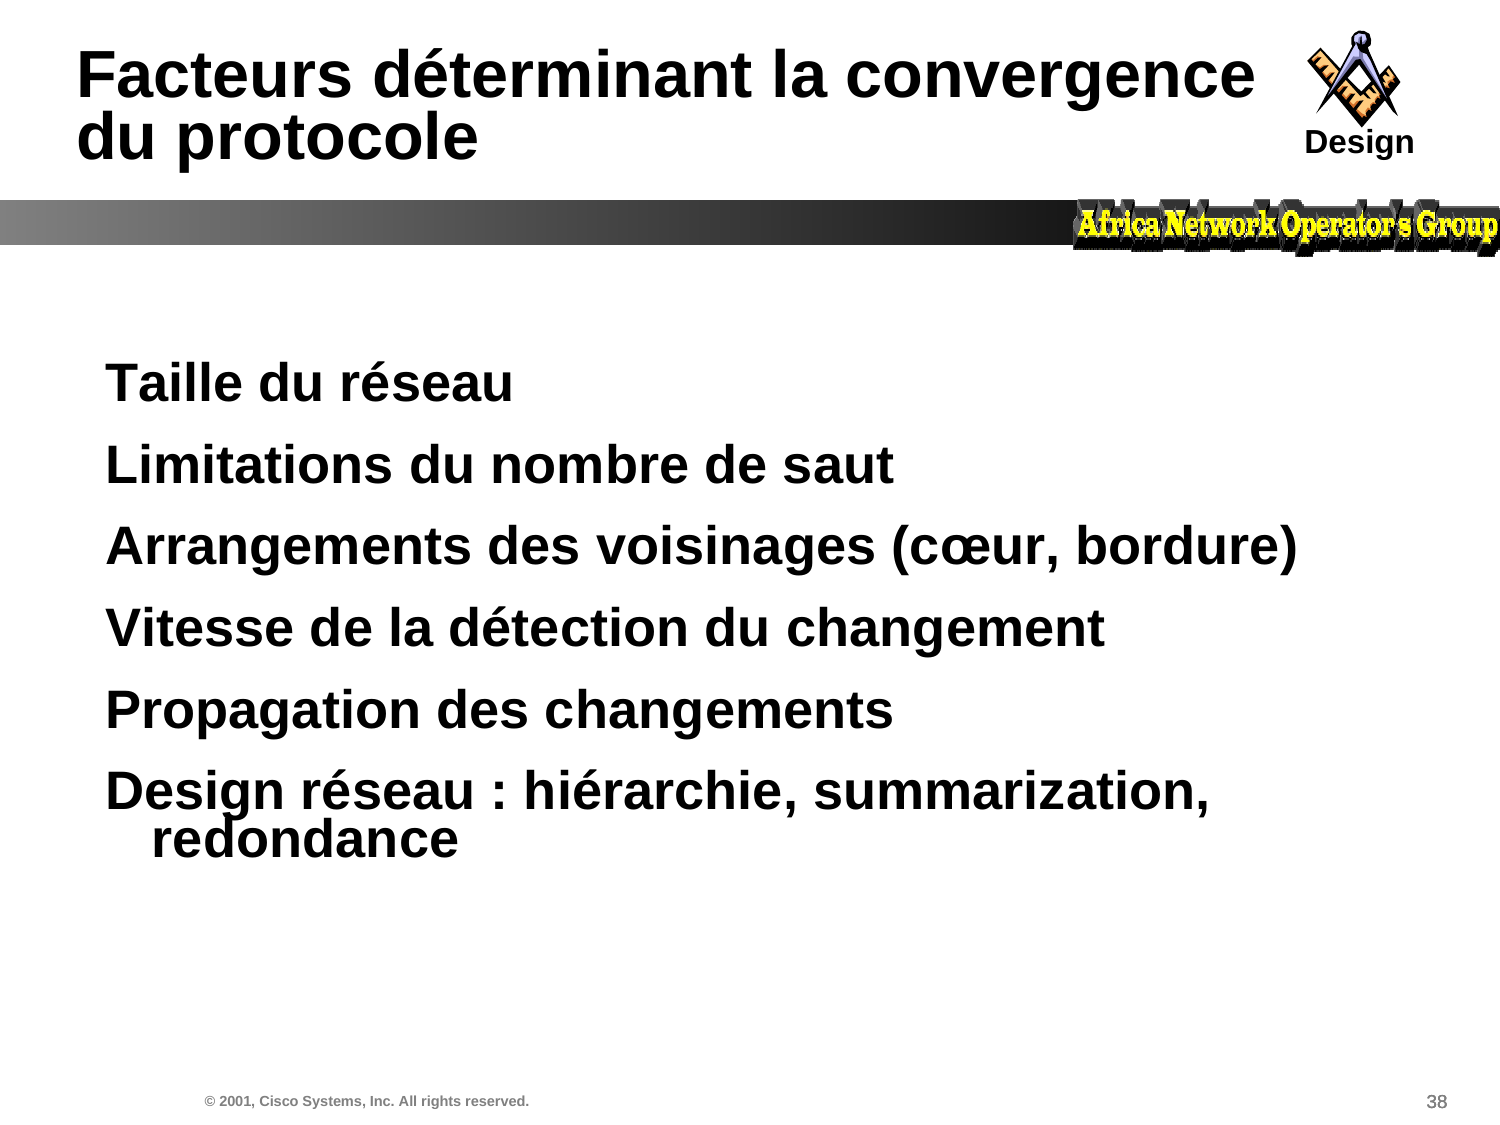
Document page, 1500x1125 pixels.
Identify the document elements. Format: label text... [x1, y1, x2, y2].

text_box Design [1292, 118, 1428, 168]
list Taille du réseau Limitations du nombre de saut Arrangements des voisinages (cœur, bordure)‏ Vitesse de la détection du changement Propagation des changements Design réseau : hiérarchie, summarization, redondance [74, 322, 1424, 909]
title Facteurs déterminant la convergence du protocole [62, 21, 1314, 180]
picture [1070, 180, 1500, 275]
picture [1307, 29, 1402, 118]
